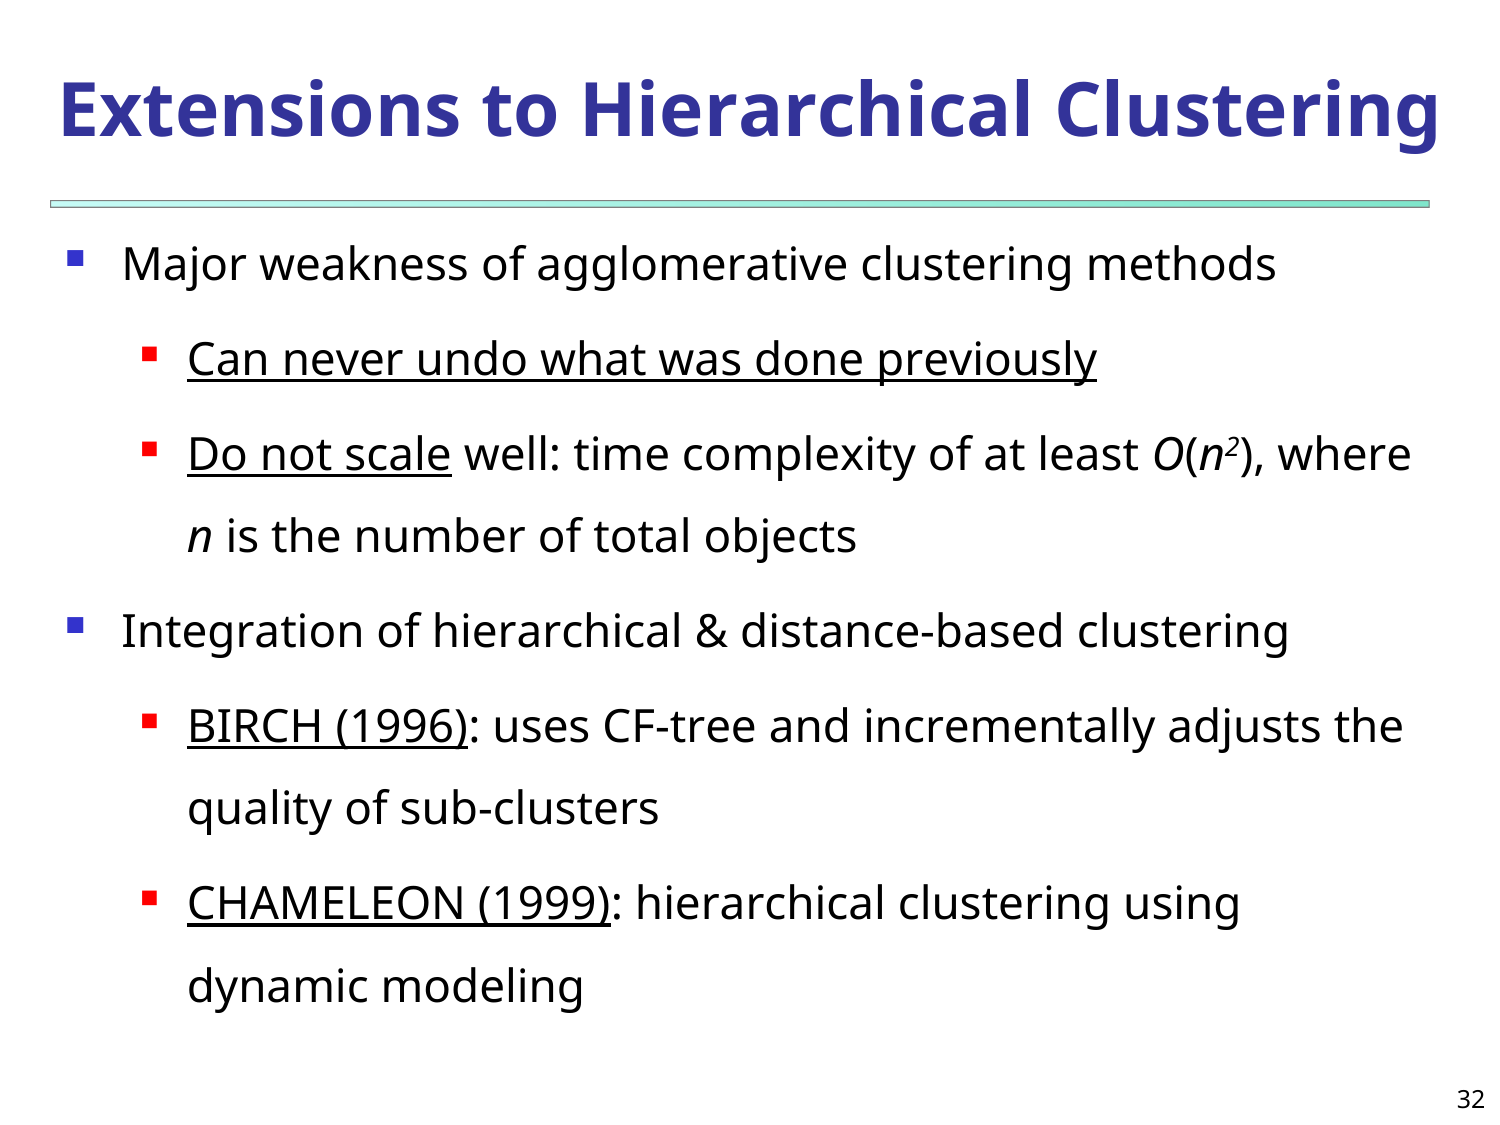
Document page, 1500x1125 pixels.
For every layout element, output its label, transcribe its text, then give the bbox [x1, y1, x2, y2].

list Major weakness of agglomerative clustering methods Can never undo what was done previously Do not scale well: time complexity of at least O(n2), where n is the number of total objects Integration of hierarchical & distance-based clustering BIRCH (1996): uses CF-tree and incrementally adjusts the quality of sub-clusters CHAMELEON (1999): hierarchical clustering using dynamic modeling [50, 199, 1450, 1051]
title Extensions to Hierarchical Clustering [0, 8, 1500, 204]
text_box <number> [1187, 1062, 1500, 1125]
